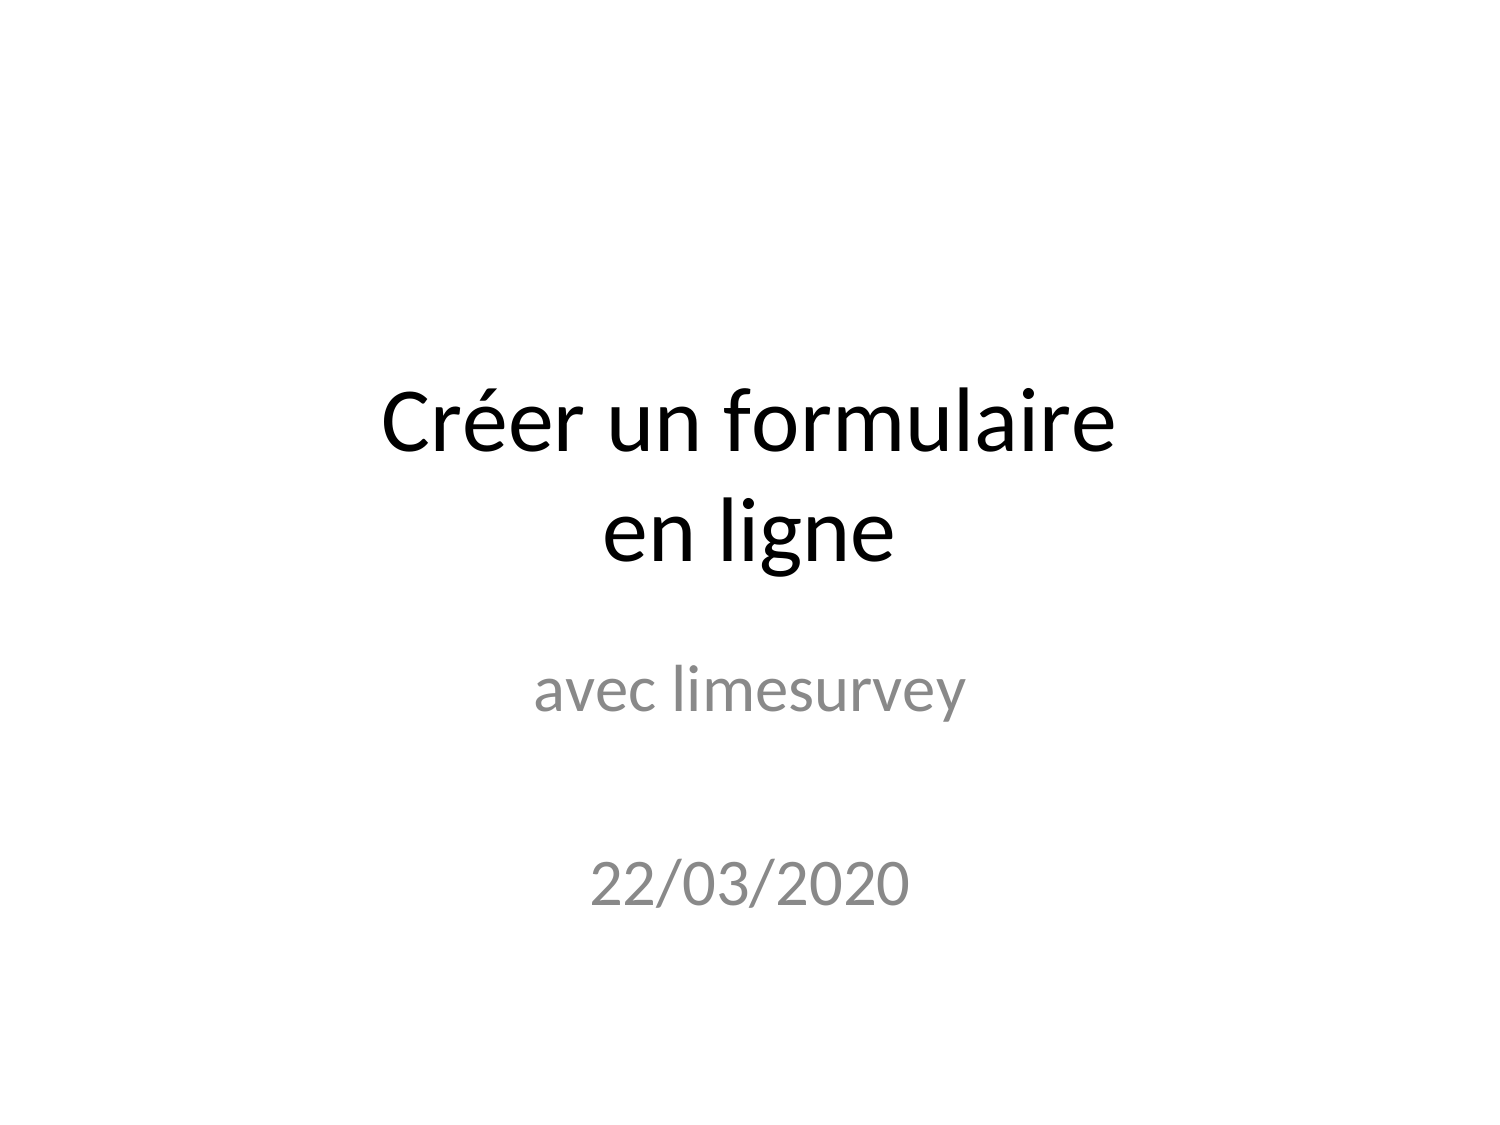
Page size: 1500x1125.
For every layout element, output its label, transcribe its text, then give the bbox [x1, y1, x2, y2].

text_box Créer un formulaire en ligne [112, 349, 1388, 591]
text_box avec limesurvey 22/03/2020 [225, 637, 1276, 926]
